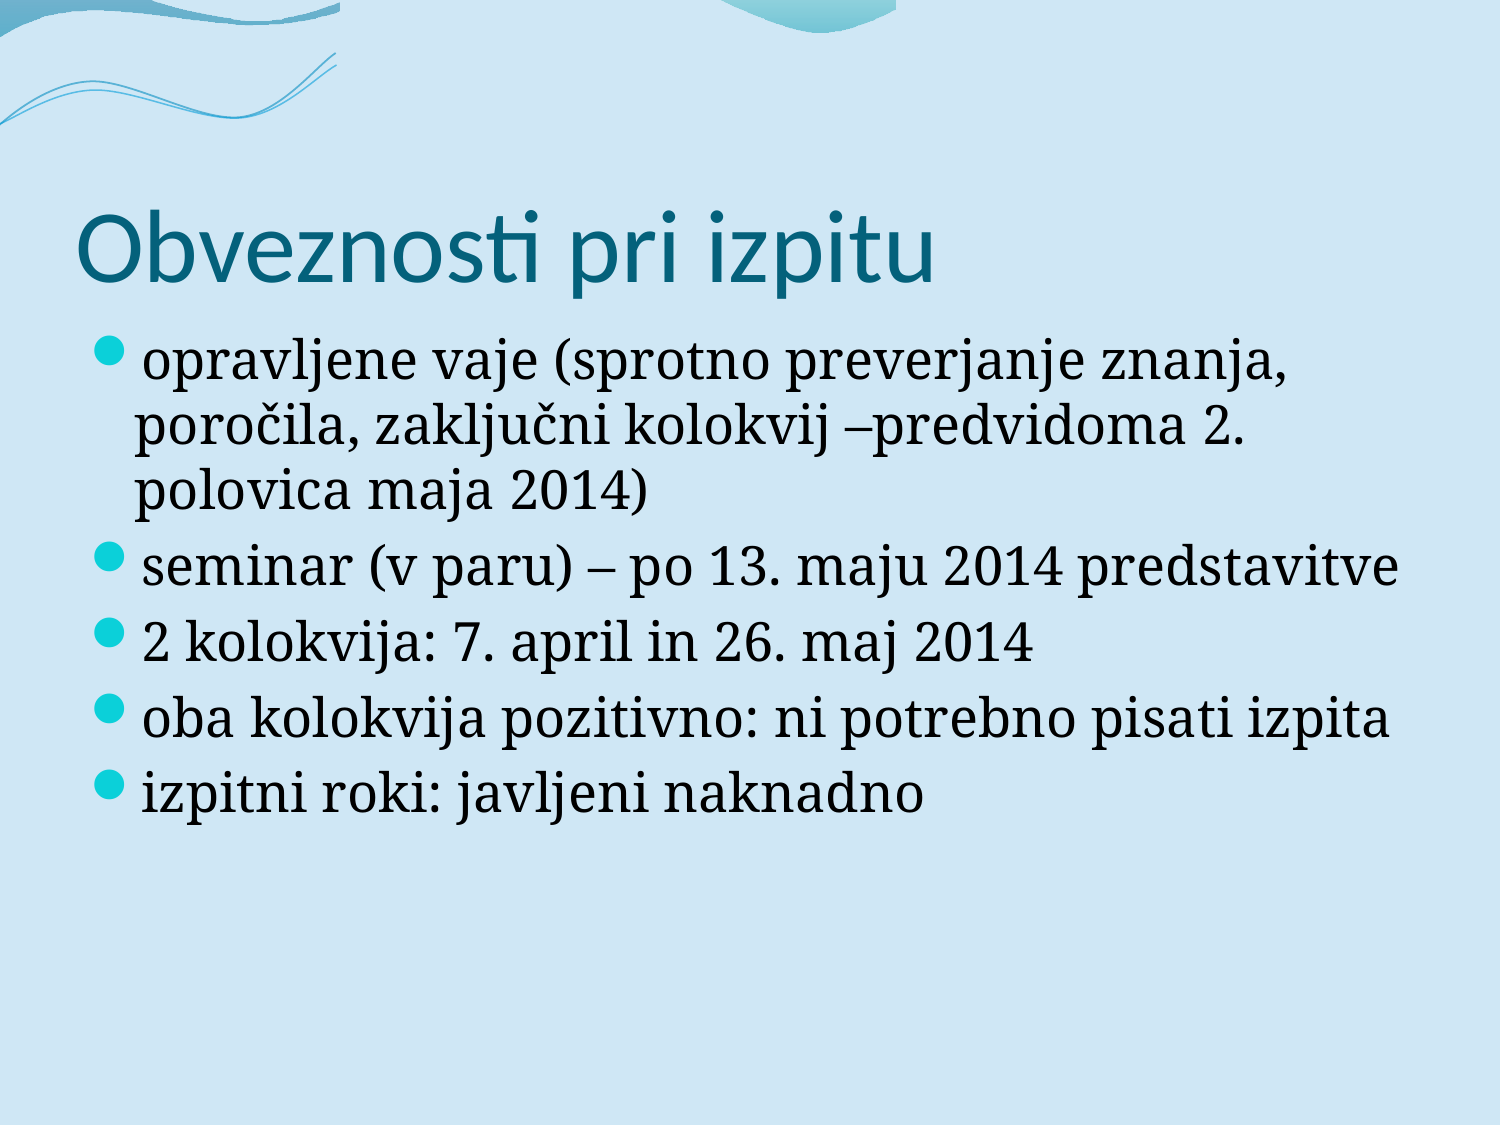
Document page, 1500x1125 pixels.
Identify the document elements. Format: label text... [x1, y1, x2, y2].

list opravljene vaje (sprotno preverjanje znanja, poročila, zaključni kolokvij –predvidoma 2. polovica maja 2014) seminar (v paru) – po 13. maju 2014 predstavitve 2 kolokvija: 7. april in 26. maj 2014 oba kolokvija pozitivno: ni potrebno pisati izpita izpitni roki: javljeni naknadno [75, 317, 1425, 1038]
title Obveznosti pri izpitu [75, 115, 1425, 304]
